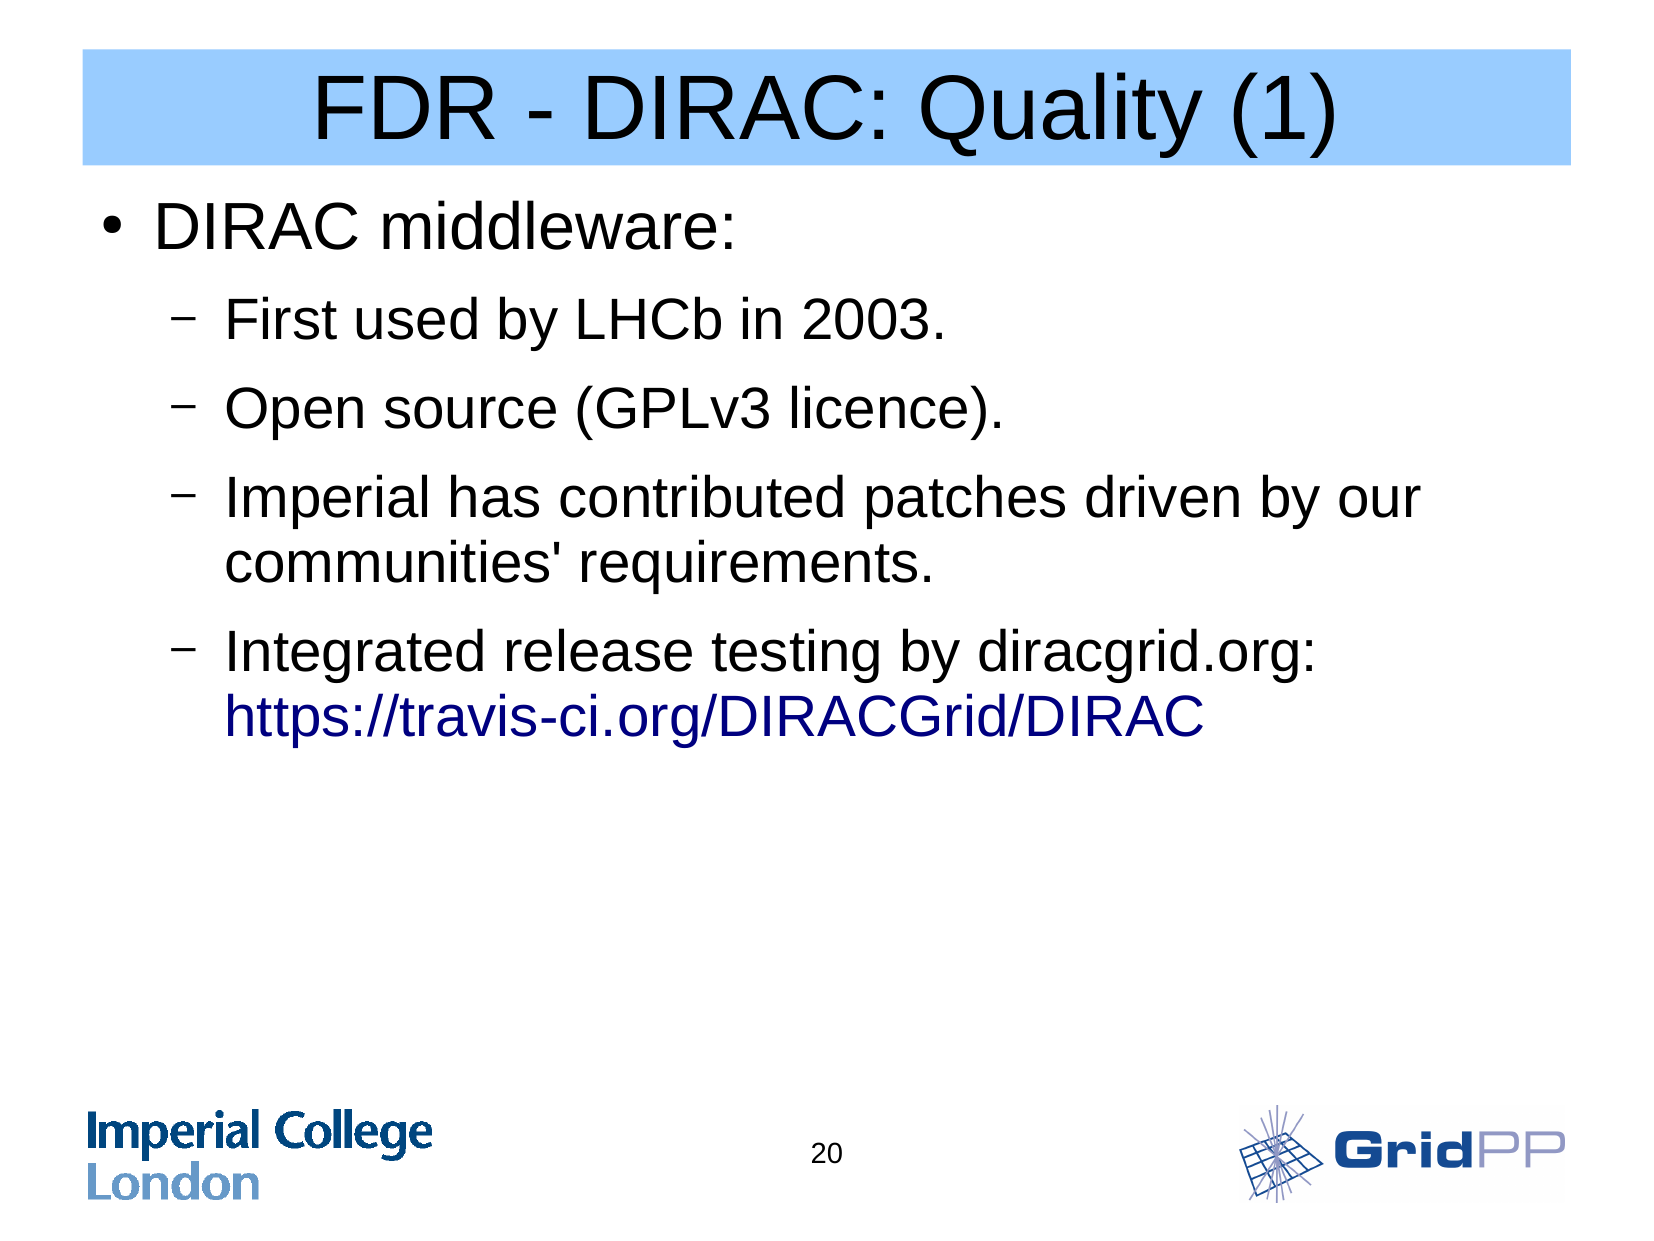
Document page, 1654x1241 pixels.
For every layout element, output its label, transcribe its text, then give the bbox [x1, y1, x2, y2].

picture [88, 1109, 432, 1200]
list DIRAC middleware: First used by LHCb in 2003. Open source (GPLv3 licence). Imperial has contributed patches driven by our communities' requirements. Integrated release testing by diracgrid.org: https://travis-ci.org/DIRACGrid/DIRAC [82, 188, 1571, 1075]
title FDR - DIRAC: Quality (1) [82, 49, 1571, 166]
picture [1239, 1105, 1565, 1203]
